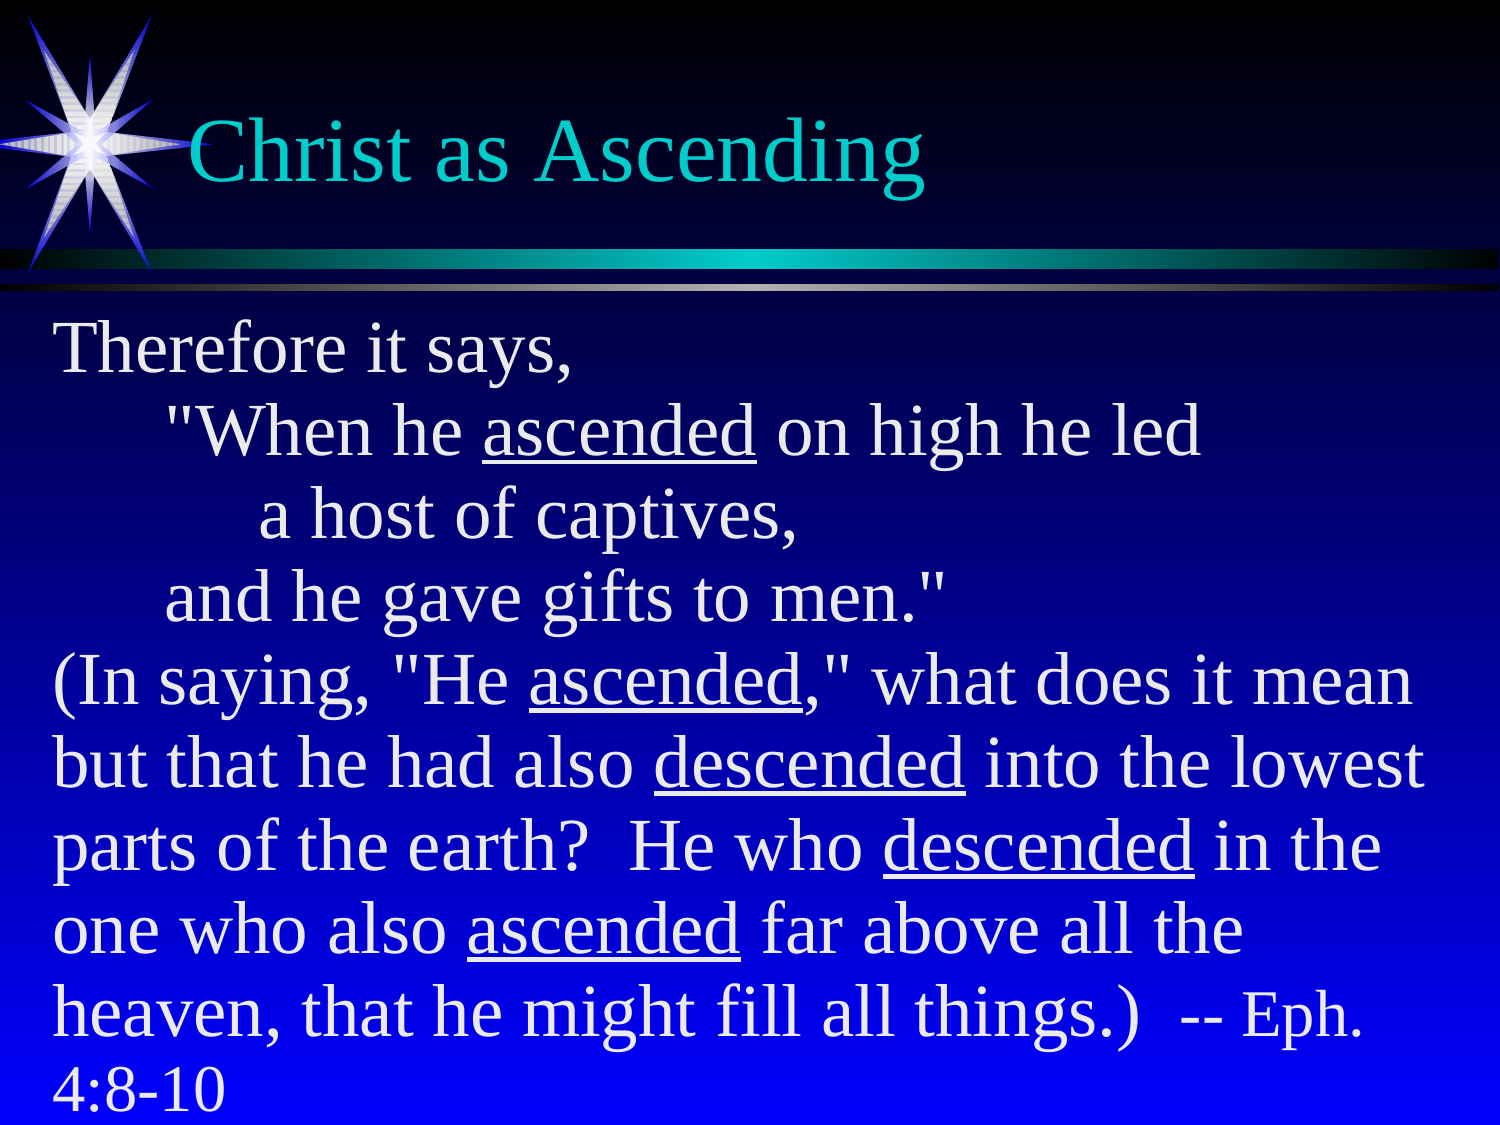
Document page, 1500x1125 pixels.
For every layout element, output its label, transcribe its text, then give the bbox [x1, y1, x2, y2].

text_box Therefore it says, "When he ascended on high he led a host of captives, and he gave gifts to men." (In saying, "He ascended," what does it mean but that he had also descended into the lowest parts of the earth? He who descended in the one who also ascended far above all the heaven, that he might fill all things.) -- Eph. 4:8-10 [37, 298, 1463, 1125]
title Christ as Ascending [187, 56, 1463, 244]
